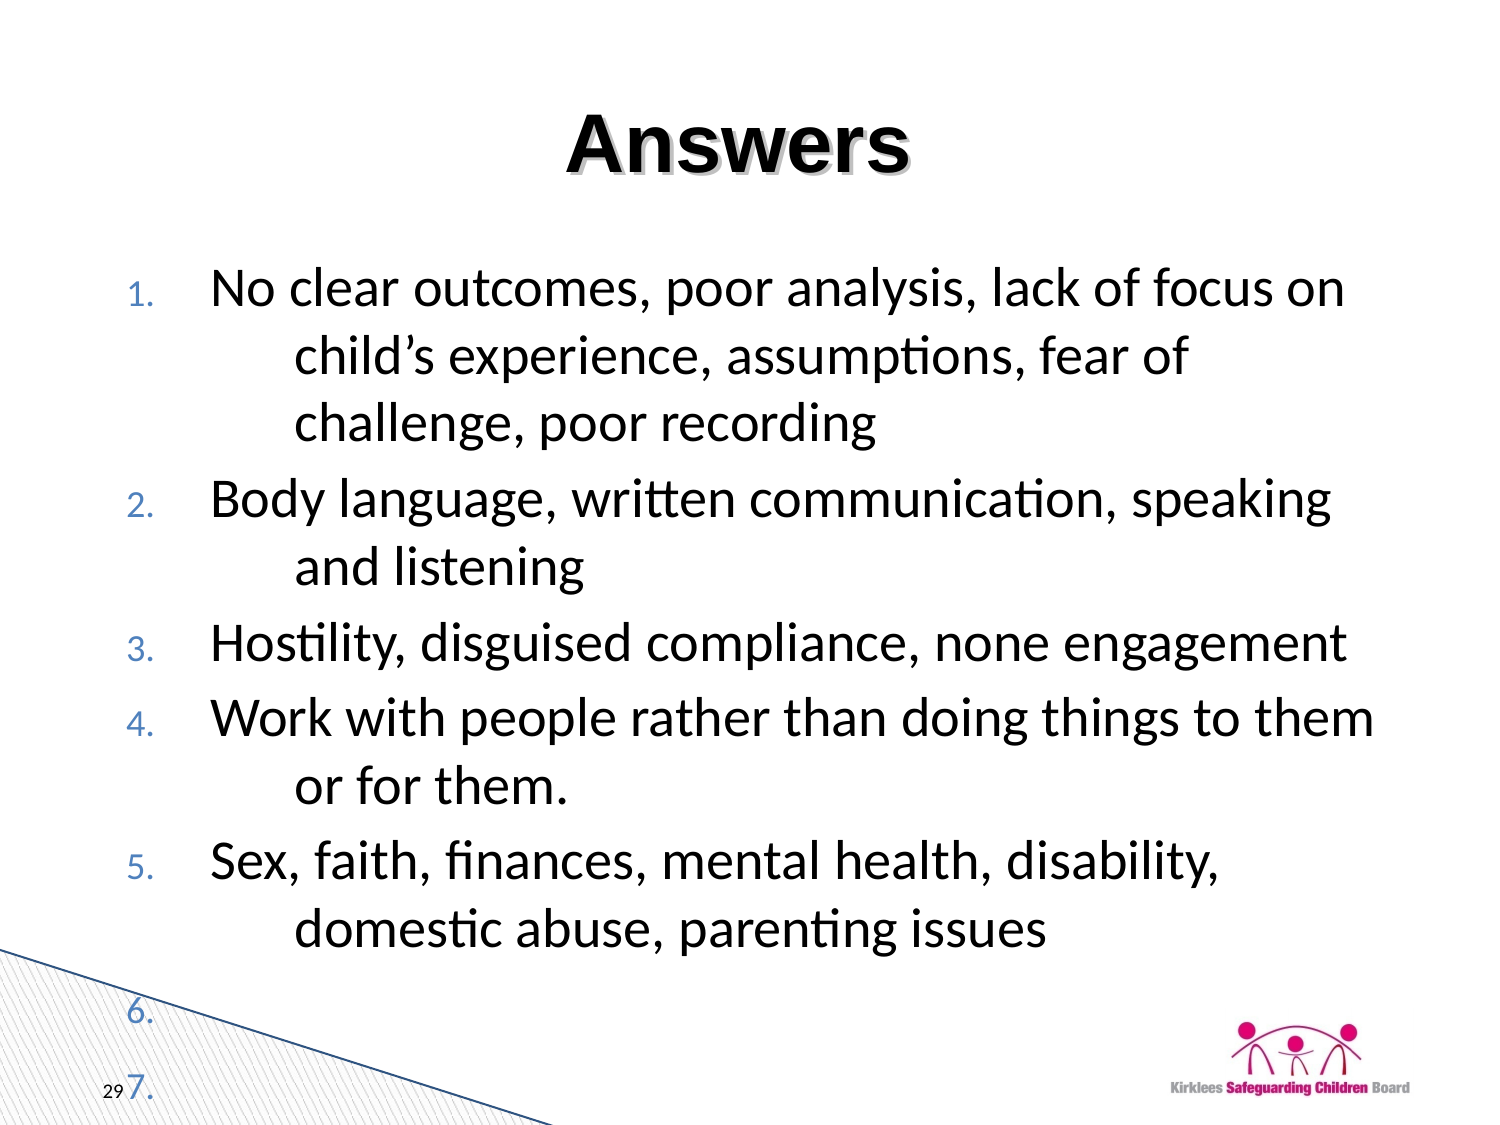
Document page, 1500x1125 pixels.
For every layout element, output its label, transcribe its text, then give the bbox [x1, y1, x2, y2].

text_box [87, 1050, 148, 1111]
list No clear outcomes, poor analysis, lack of focus on child’s experience, assumptions, fear of challenge, poor recording Body language, written communication, speaking and listening Hostility, disguised compliance, none engagement Work with people rather than doing things to them or for them. Sex, faith, finances, mental health, disability, domestic abuse, parenting issues [75, 243, 1426, 986]
title Answers [75, 45, 1426, 233]
